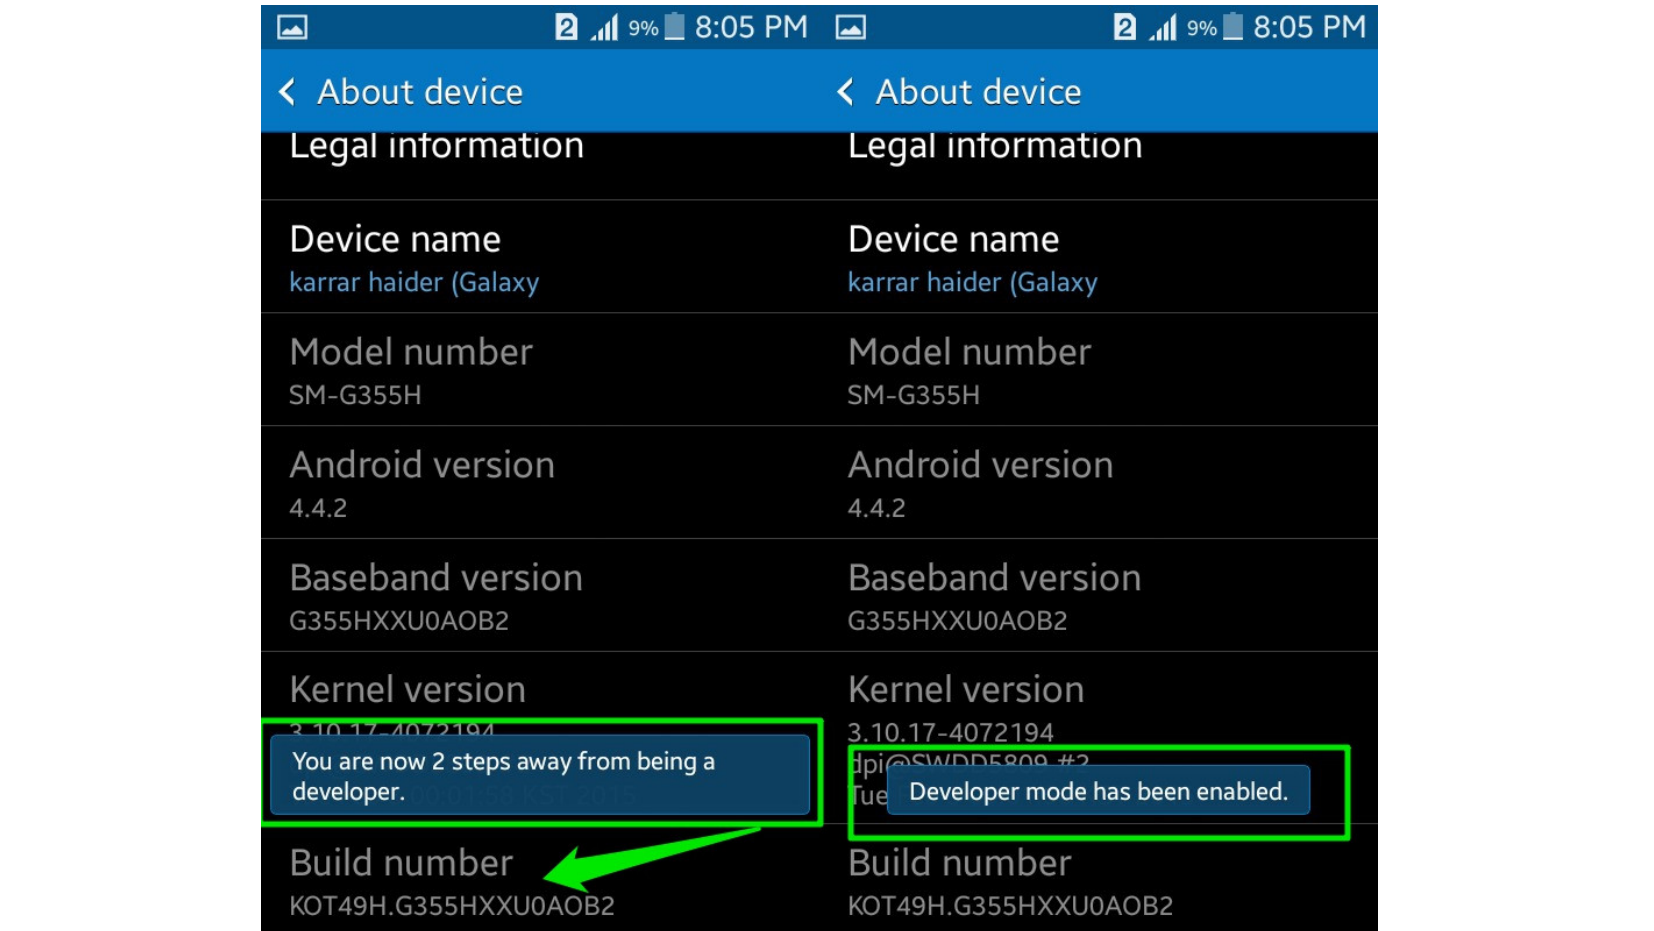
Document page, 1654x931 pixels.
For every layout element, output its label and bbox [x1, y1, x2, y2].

picture [261, 5, 1378, 931]
